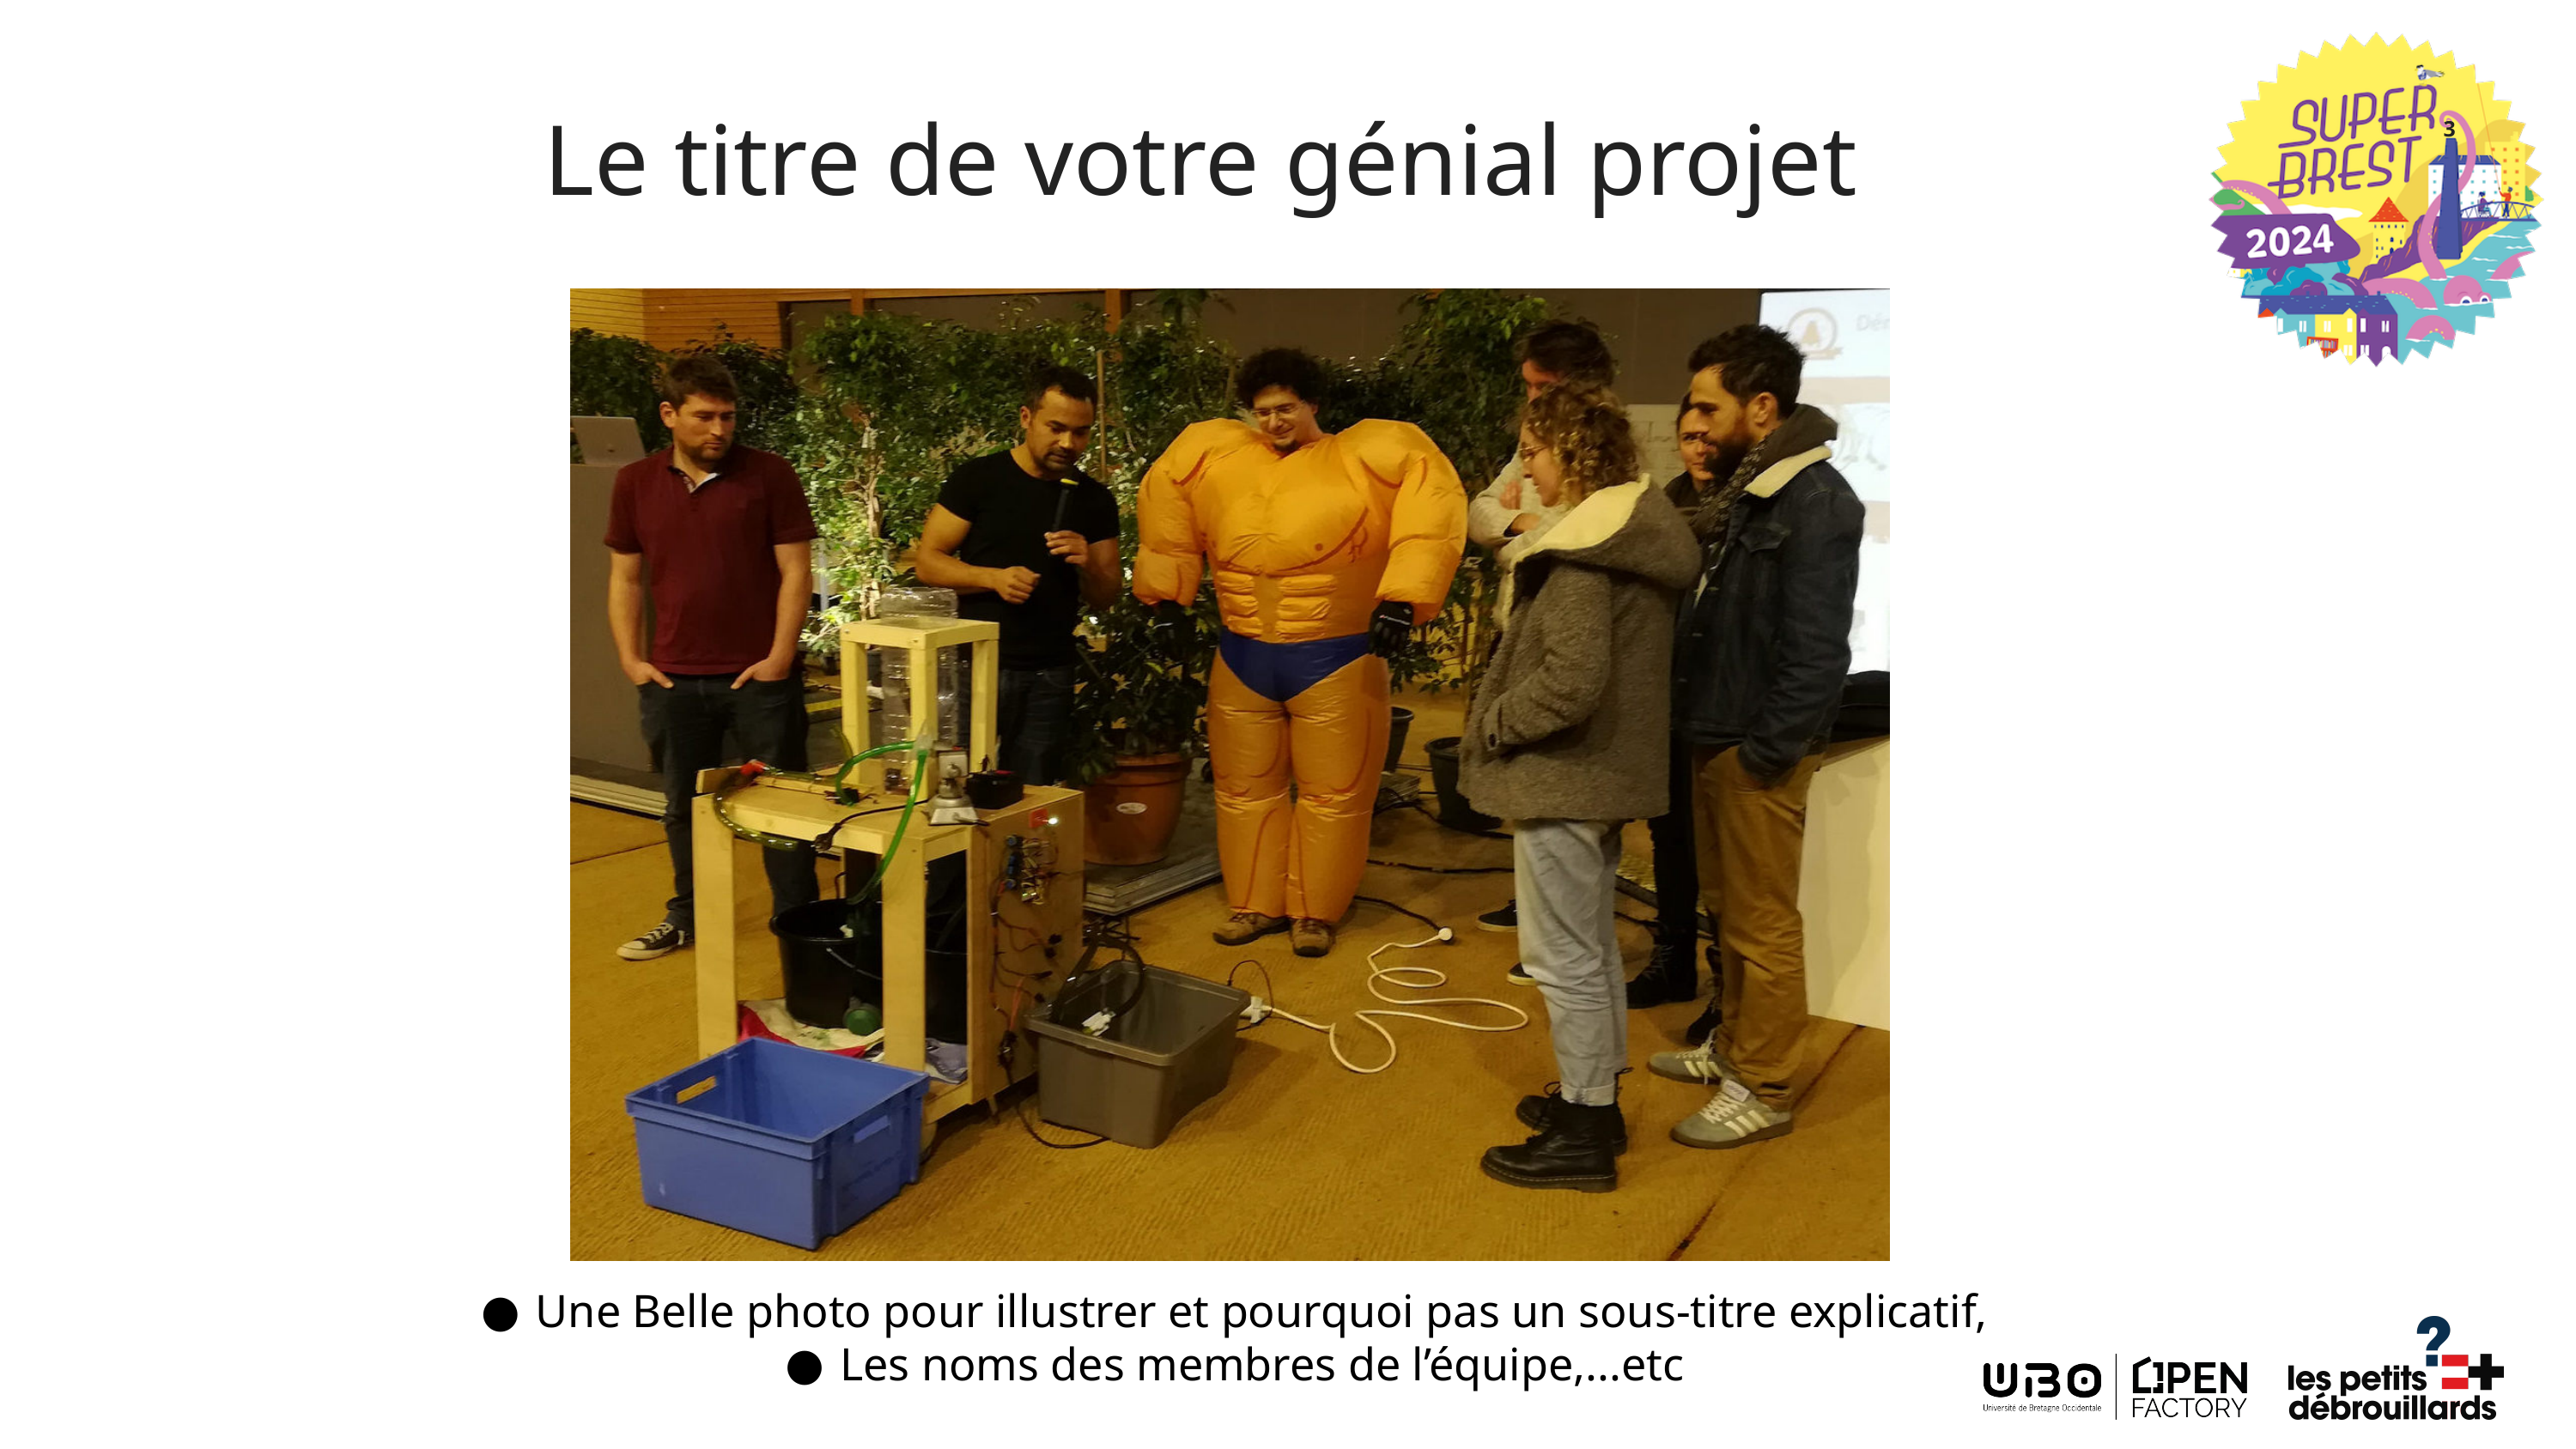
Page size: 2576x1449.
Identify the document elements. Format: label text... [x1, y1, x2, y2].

picture [2176, 0, 2576, 400]
picture [570, 288, 1890, 1261]
title Le titre de votre génial projet [273, 94, 2129, 311]
picture [2288, 1316, 2504, 1420]
list Une Belle photo pour illustrer et pourquoi pas un sous-titre explicatif, Les noms des membres de l’équipe,...etc [273, 1282, 2187, 1441]
slide_number <numéro> [2307, 93, 2456, 145]
picture [2187, 1354, 2247, 1420]
